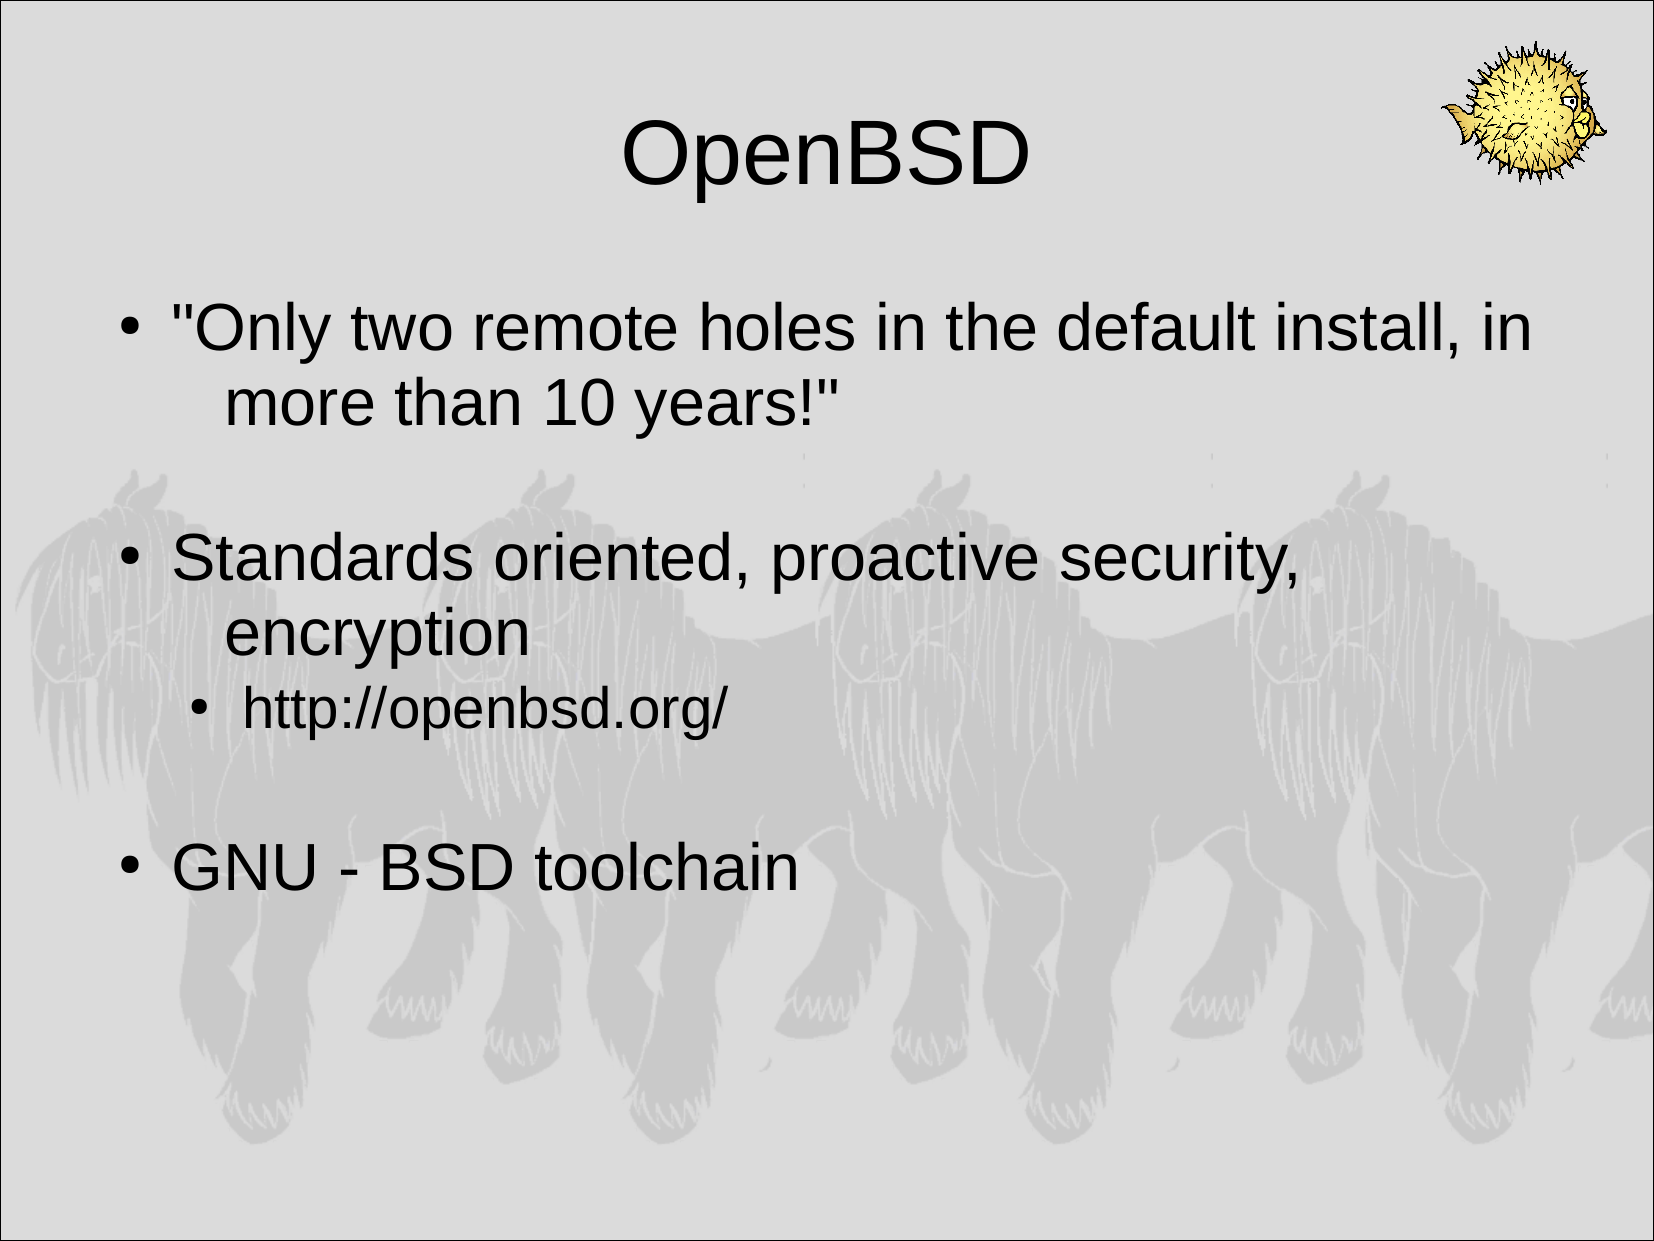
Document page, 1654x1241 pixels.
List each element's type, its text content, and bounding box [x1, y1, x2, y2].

picture [1435, 37, 1613, 188]
title OpenBSD [82, 56, 1571, 250]
list "Only two remote holes in the default install, in more than 10 years!" Standards oriented, proactive security, encryption http://openbsd.org/ GNU - BSD toolchain [82, 290, 1571, 1094]
